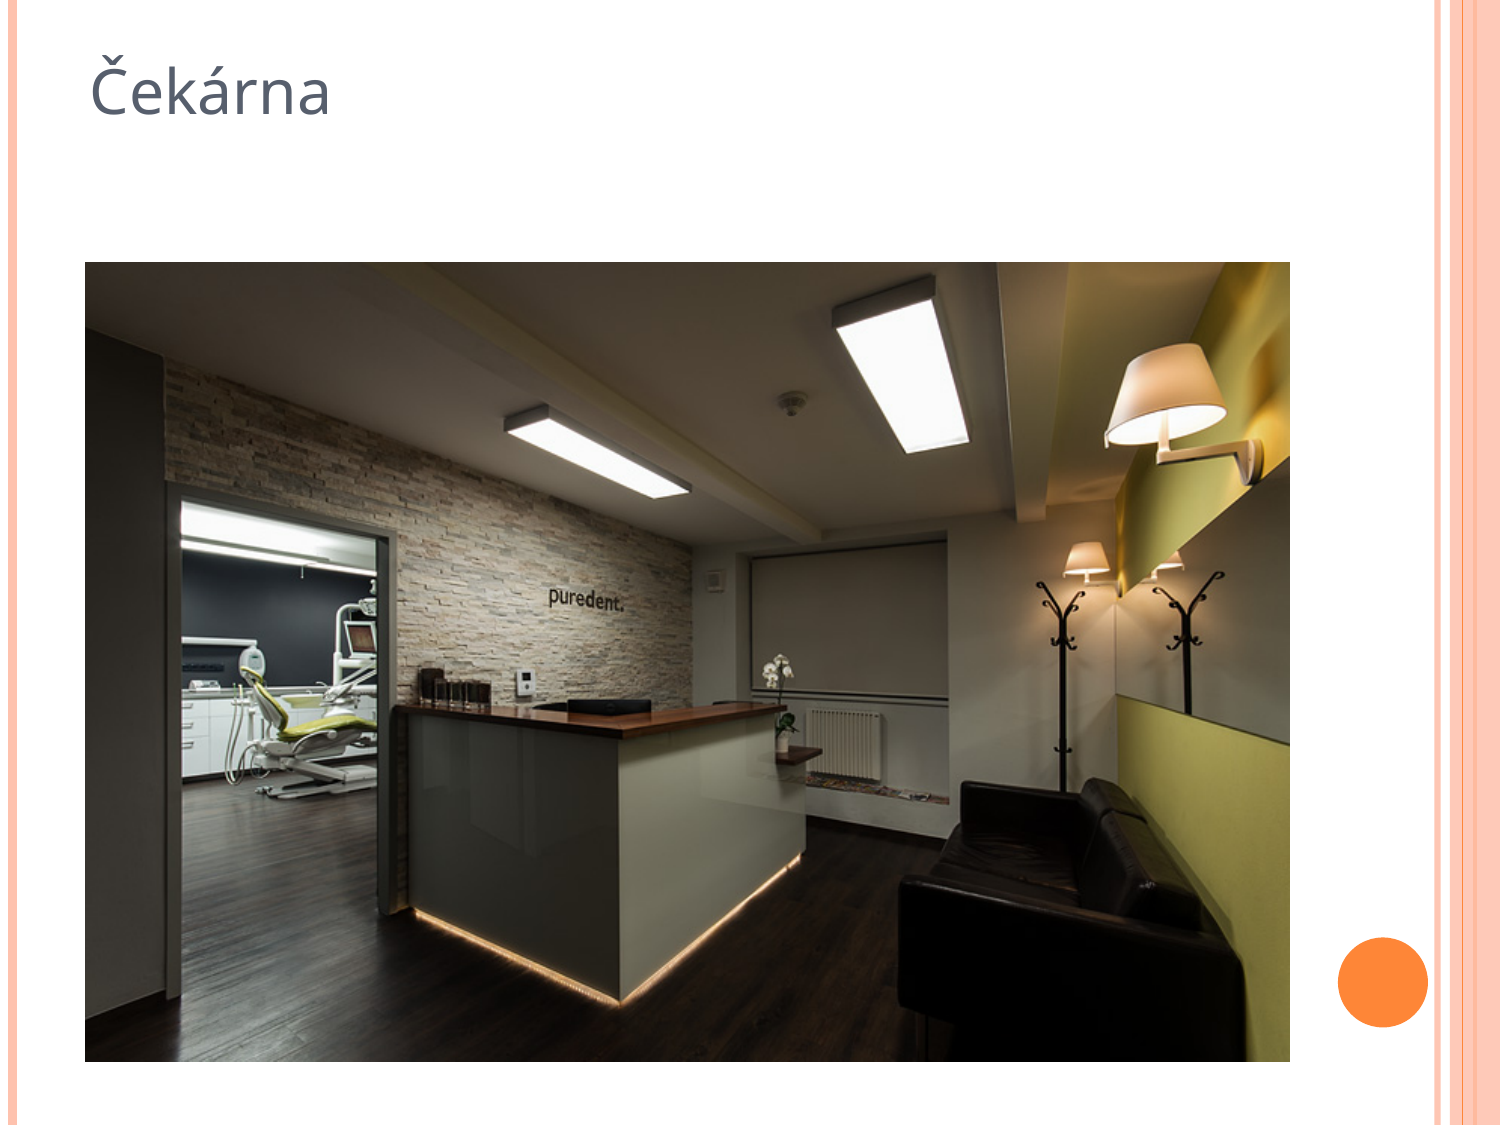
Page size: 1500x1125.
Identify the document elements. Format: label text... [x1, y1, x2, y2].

title Čekárna [75, 45, 1300, 233]
picture [85, 262, 1290, 1062]
